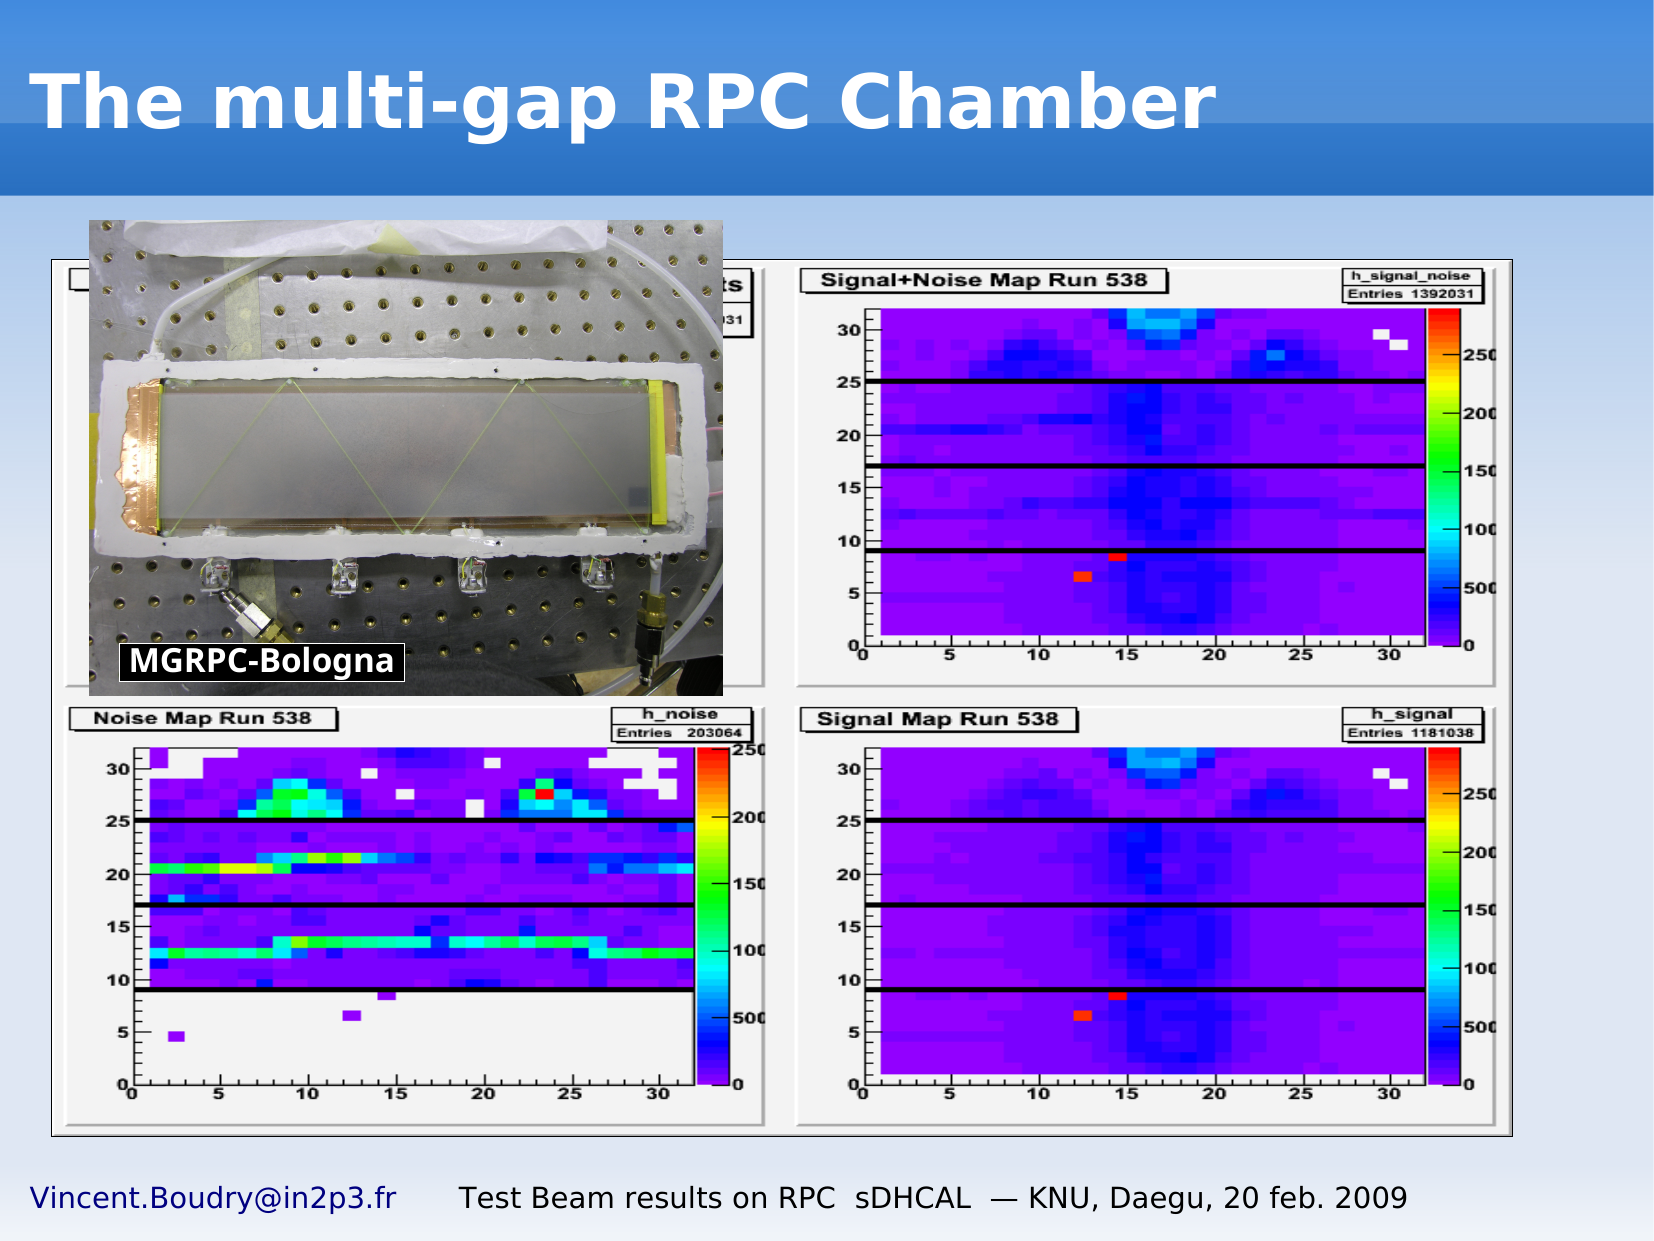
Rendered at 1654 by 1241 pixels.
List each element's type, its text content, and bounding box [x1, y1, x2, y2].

title The multi-gap RPC Chamber [29, 7, 1654, 200]
text_box MGRPC-Bologna [119, 643, 405, 682]
picture [0, 0, 1654, 1241]
